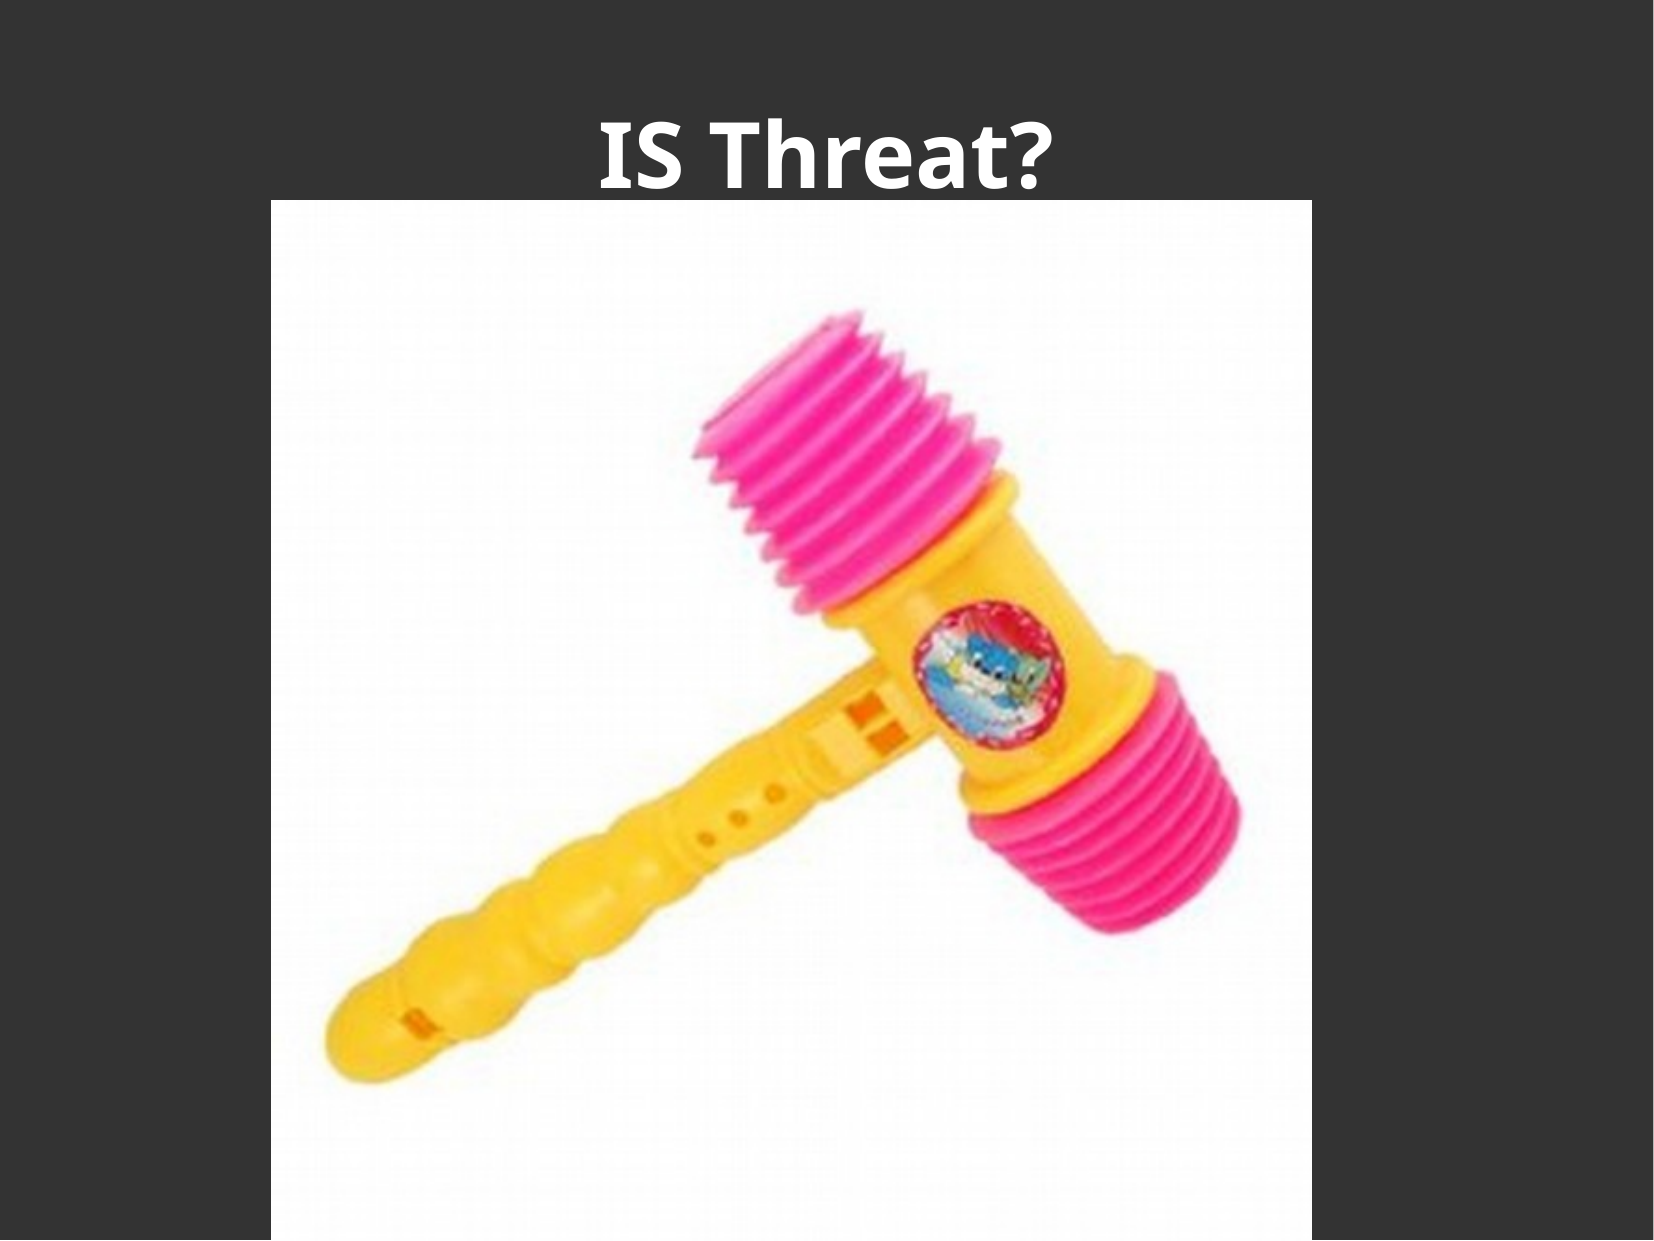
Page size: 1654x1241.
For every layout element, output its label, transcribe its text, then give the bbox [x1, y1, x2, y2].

picture [271, 200, 1312, 1241]
title IS Threat? [82, 49, 1571, 257]
